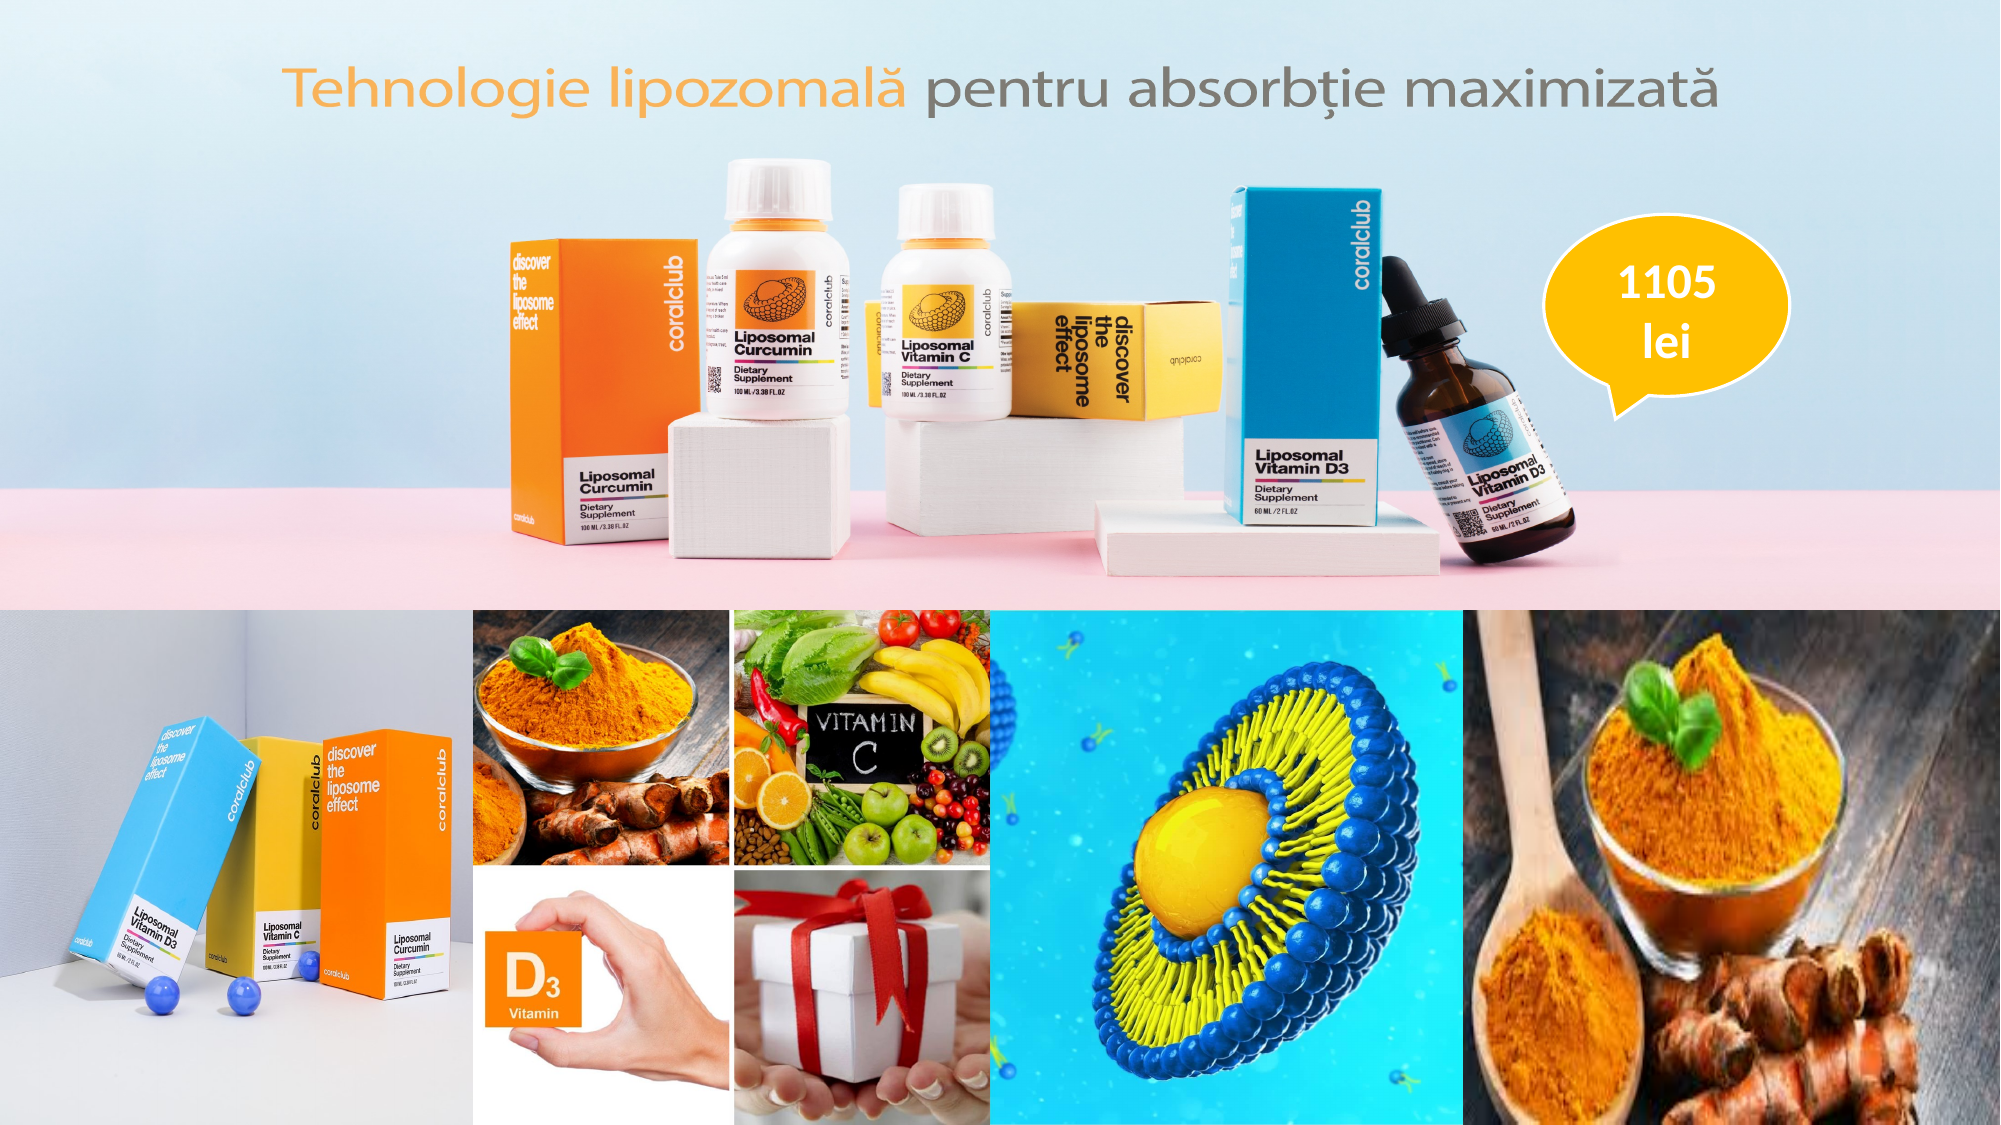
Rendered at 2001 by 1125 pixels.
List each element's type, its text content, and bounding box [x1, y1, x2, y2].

text_box 1105 lei [1543, 214, 1790, 420]
picture [0, 0, 2000, 1125]
